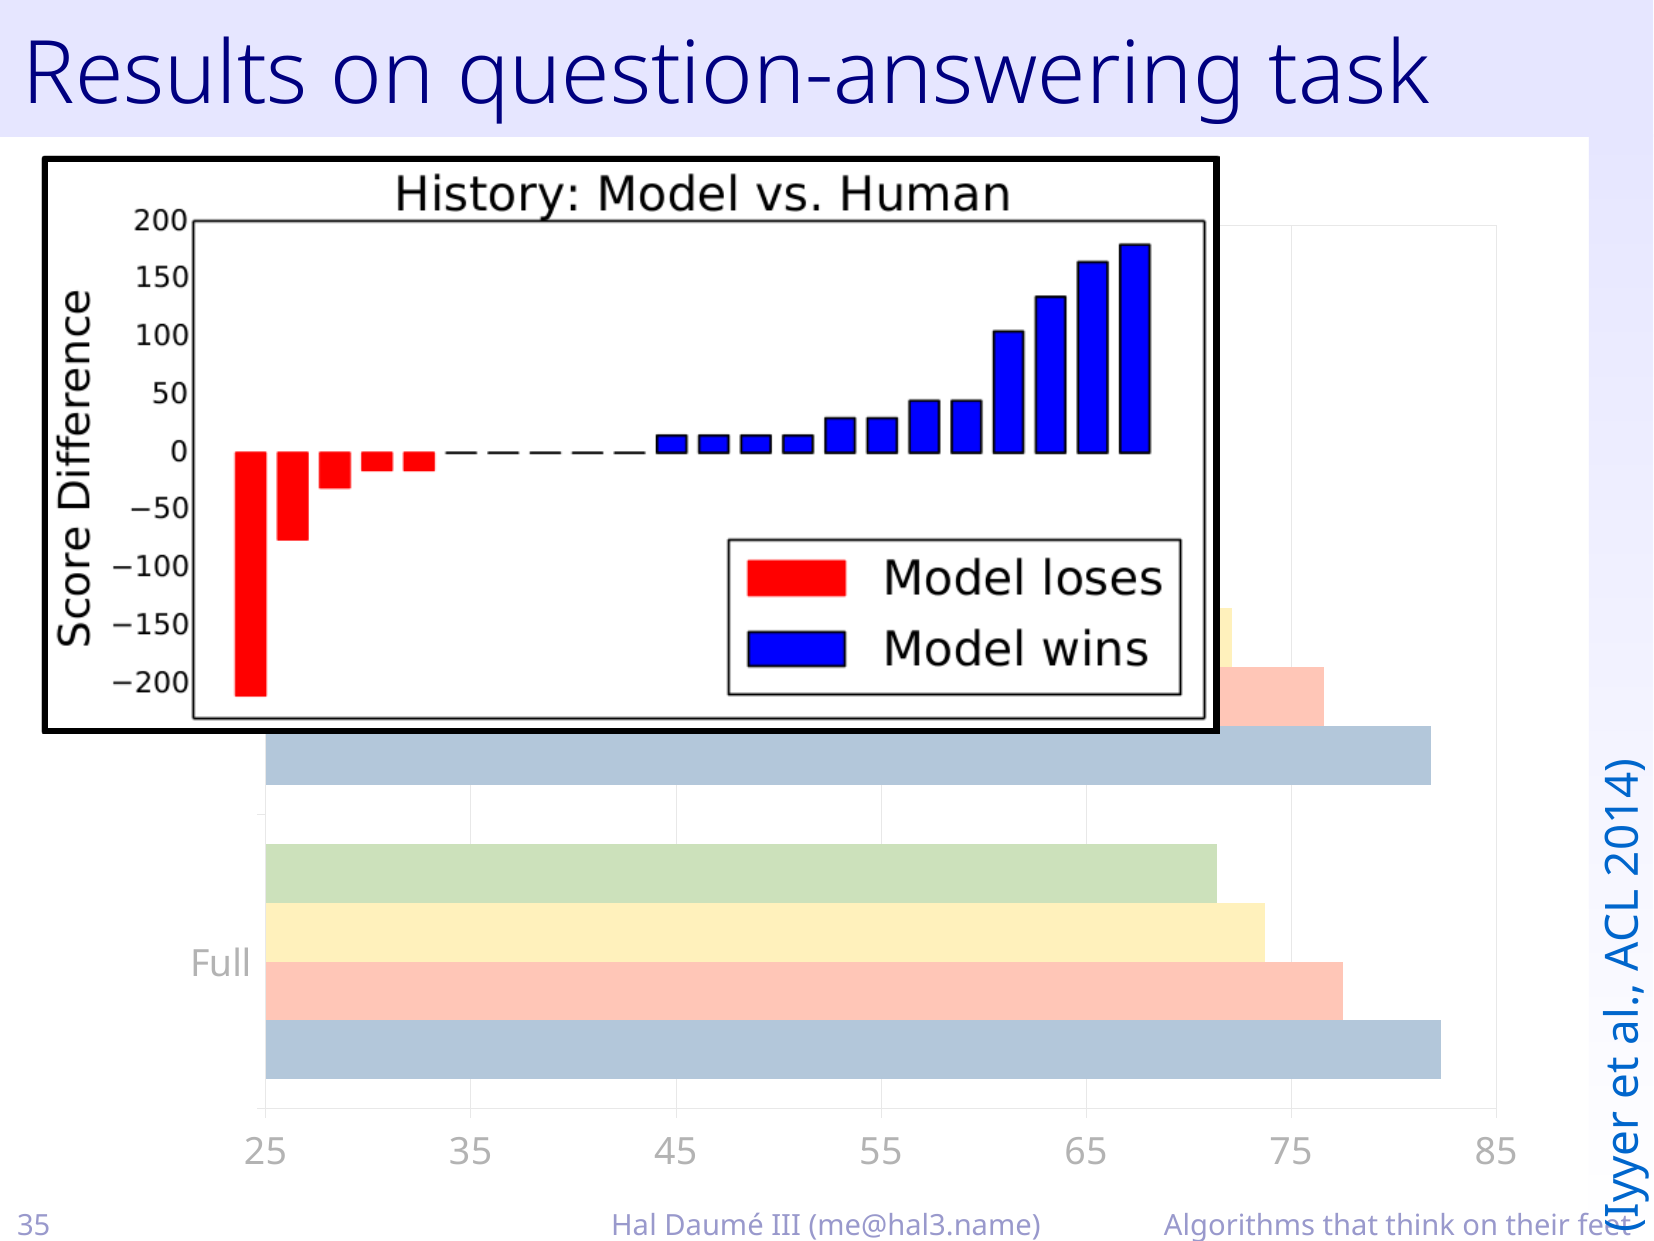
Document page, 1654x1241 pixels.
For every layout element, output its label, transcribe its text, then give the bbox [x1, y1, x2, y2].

chart [63, 205, 1549, 1196]
picture [47, 162, 1214, 728]
text_box (Iyyer et al., ACL 2014) [1585, 688, 1648, 1236]
title Results on question-answering task [22, 8, 1639, 131]
text_box [99, 206, 1544, 1174]
